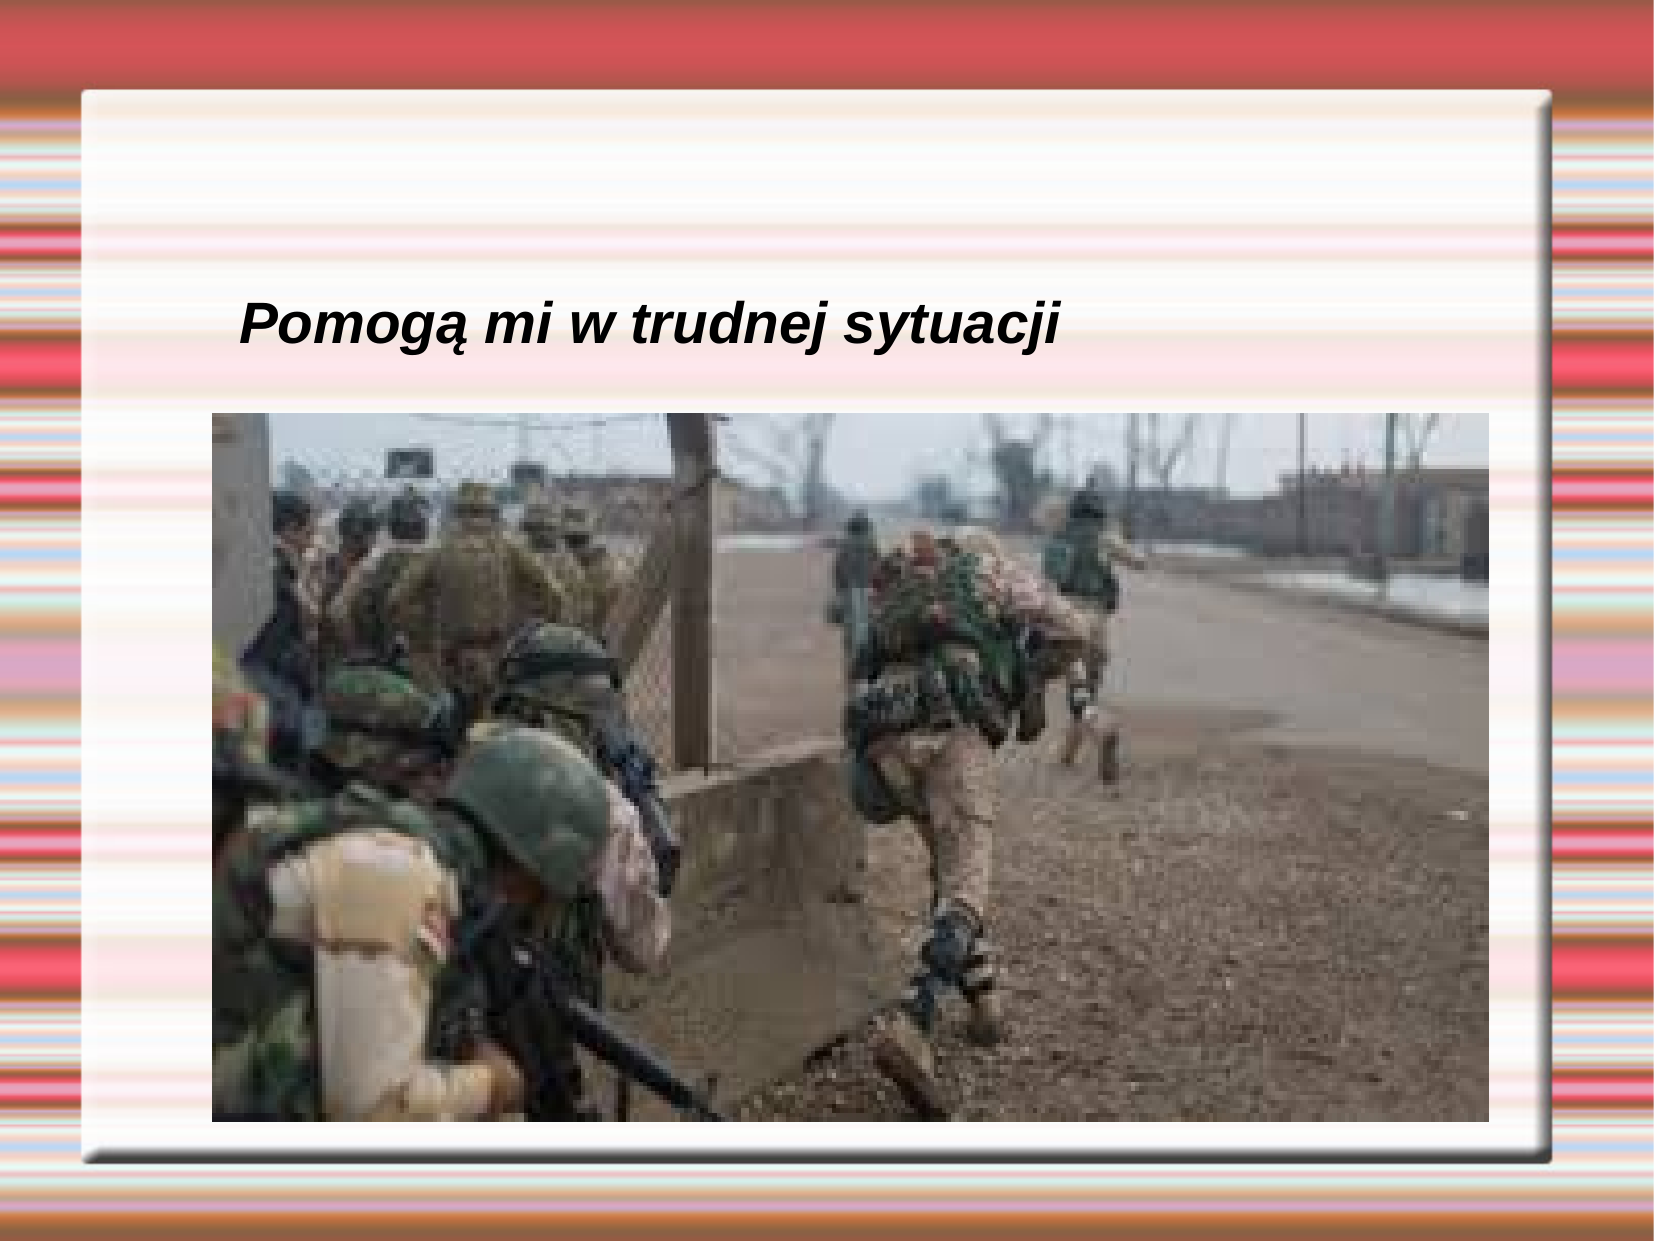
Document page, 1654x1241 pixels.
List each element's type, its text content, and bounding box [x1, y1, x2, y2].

text_box Pomogą mi w trudnej sytuacji [224, 283, 1182, 365]
picture [212, 413, 1489, 1123]
